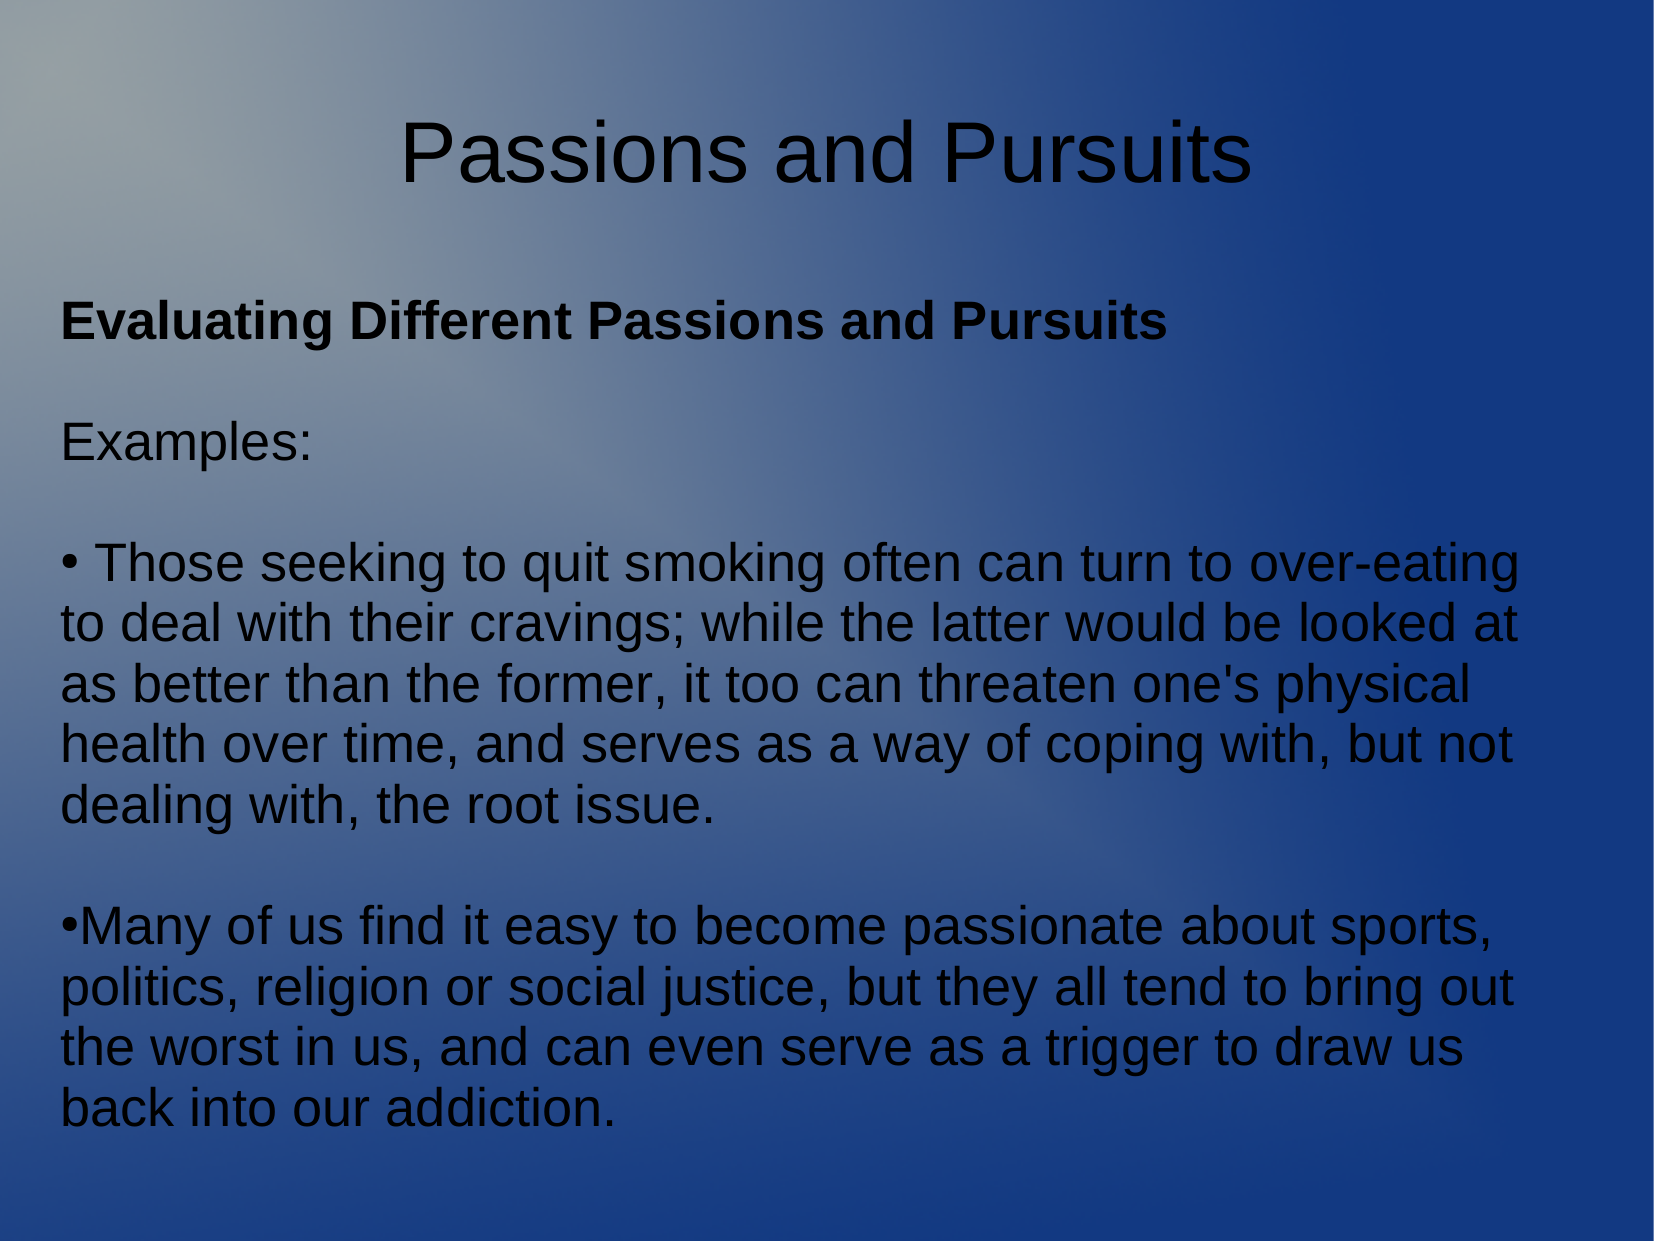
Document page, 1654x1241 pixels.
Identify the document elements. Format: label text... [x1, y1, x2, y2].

picture [0, 0, 1654, 1241]
subtitle Evaluating Different Passions and Pursuits Examples: Those seeking to quit smoking often can turn to over-eating to deal with their cravings; while the latter would be looked at as better than the former, it too can threaten one's physical health over time, and serves as a way of coping with, but not dealing with, the root issue. Many of us find it easy to become passionate about sports, politics, religion or social justice, but they all tend to bring out the worst in us, and can even serve as a trigger to draw us back into our addiction. [60, 290, 1571, 1241]
title Passions and Pursuits [82, 49, 1571, 257]
